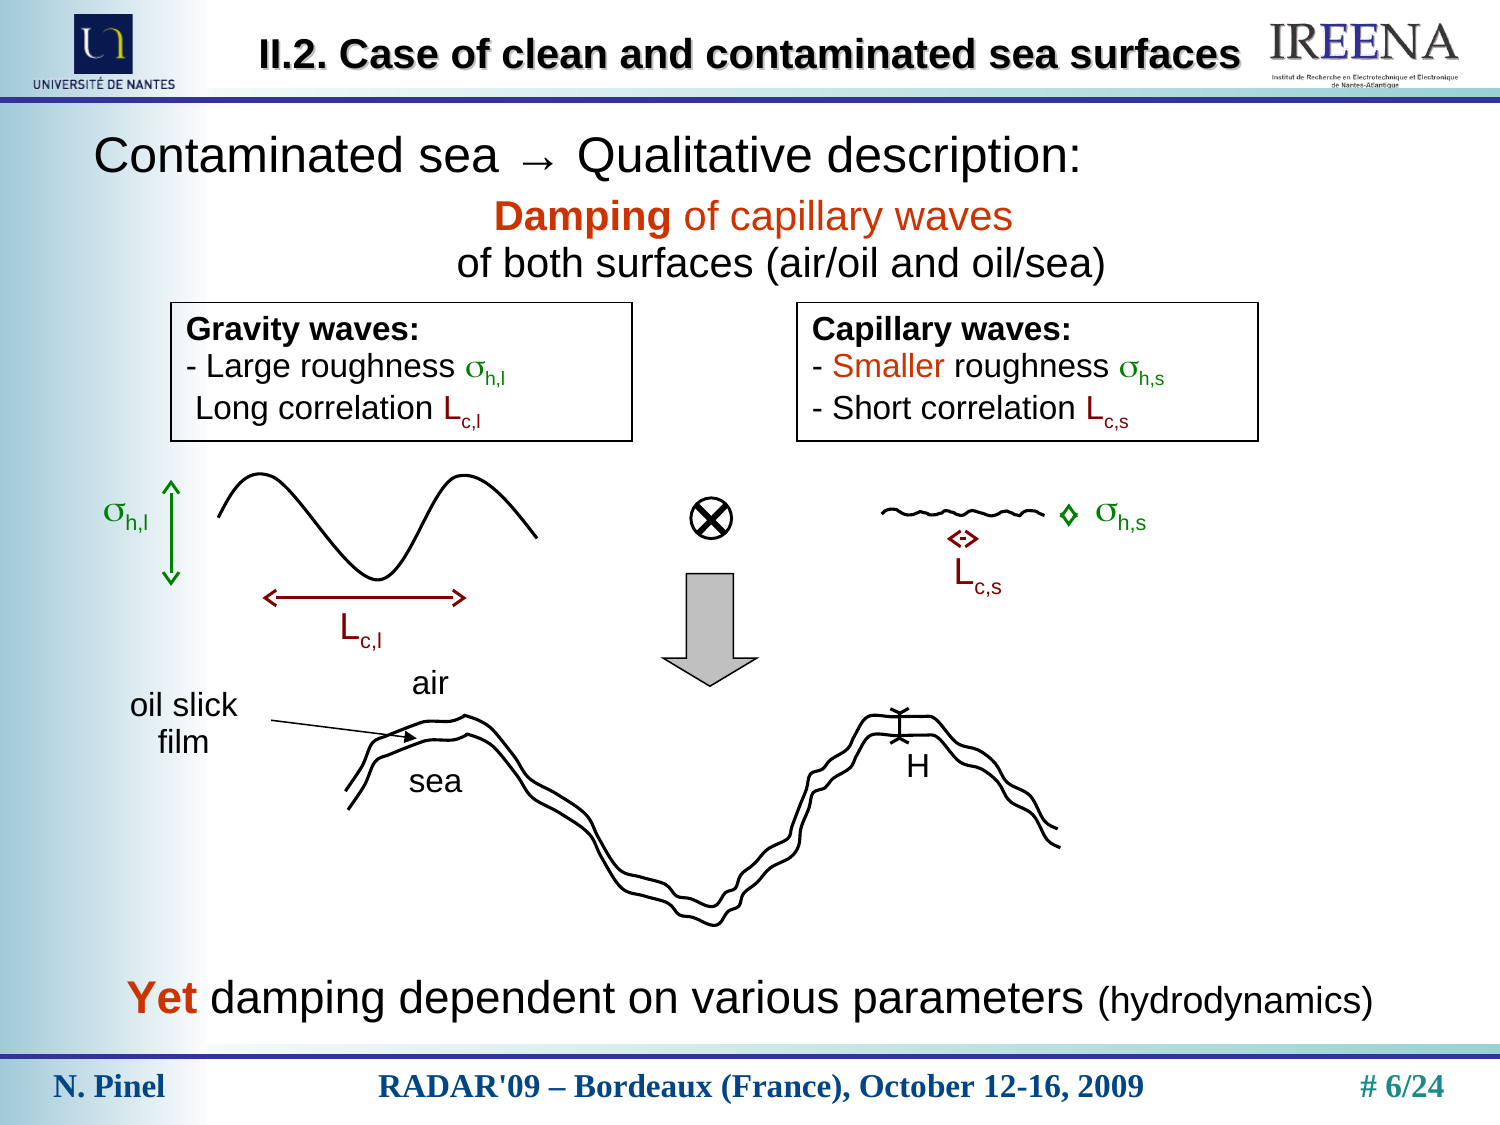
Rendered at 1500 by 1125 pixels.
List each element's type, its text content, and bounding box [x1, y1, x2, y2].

picture [1426, 23, 1459, 89]
picture [29, 14, 178, 95]
list Contaminated sea → Qualitative description: Damping of capillary waves of both surfaces (air/oil and oil/sea)‏ [78, 119, 1429, 364]
text_box H [891, 739, 951, 811]
text_box h,s [1080, 479, 1176, 551]
text_box Capillary waves: - Smaller roughness h,s - Short correlation Lc,s [797, 364, 1258, 442]
text_box sea [393, 754, 488, 815]
text_box air [397, 657, 478, 704]
text_box Lc,s [938, 543, 1034, 615]
text_box [663, 573, 757, 687]
text_box Lc,l [324, 597, 420, 669]
title II.2. Case of clean and contaminated sea surfaces [75, 23, 1426, 103]
text_box oil slick film [94, 678, 274, 750]
text_box Yet damping dependent on various parameters (hydrodynamics)‏ [0, 964, 1500, 1047]
text_box Gravity waves: - Large roughness h,l Long correlation Lc,l [171, 364, 632, 442]
text_box h,l [88, 479, 183, 551]
